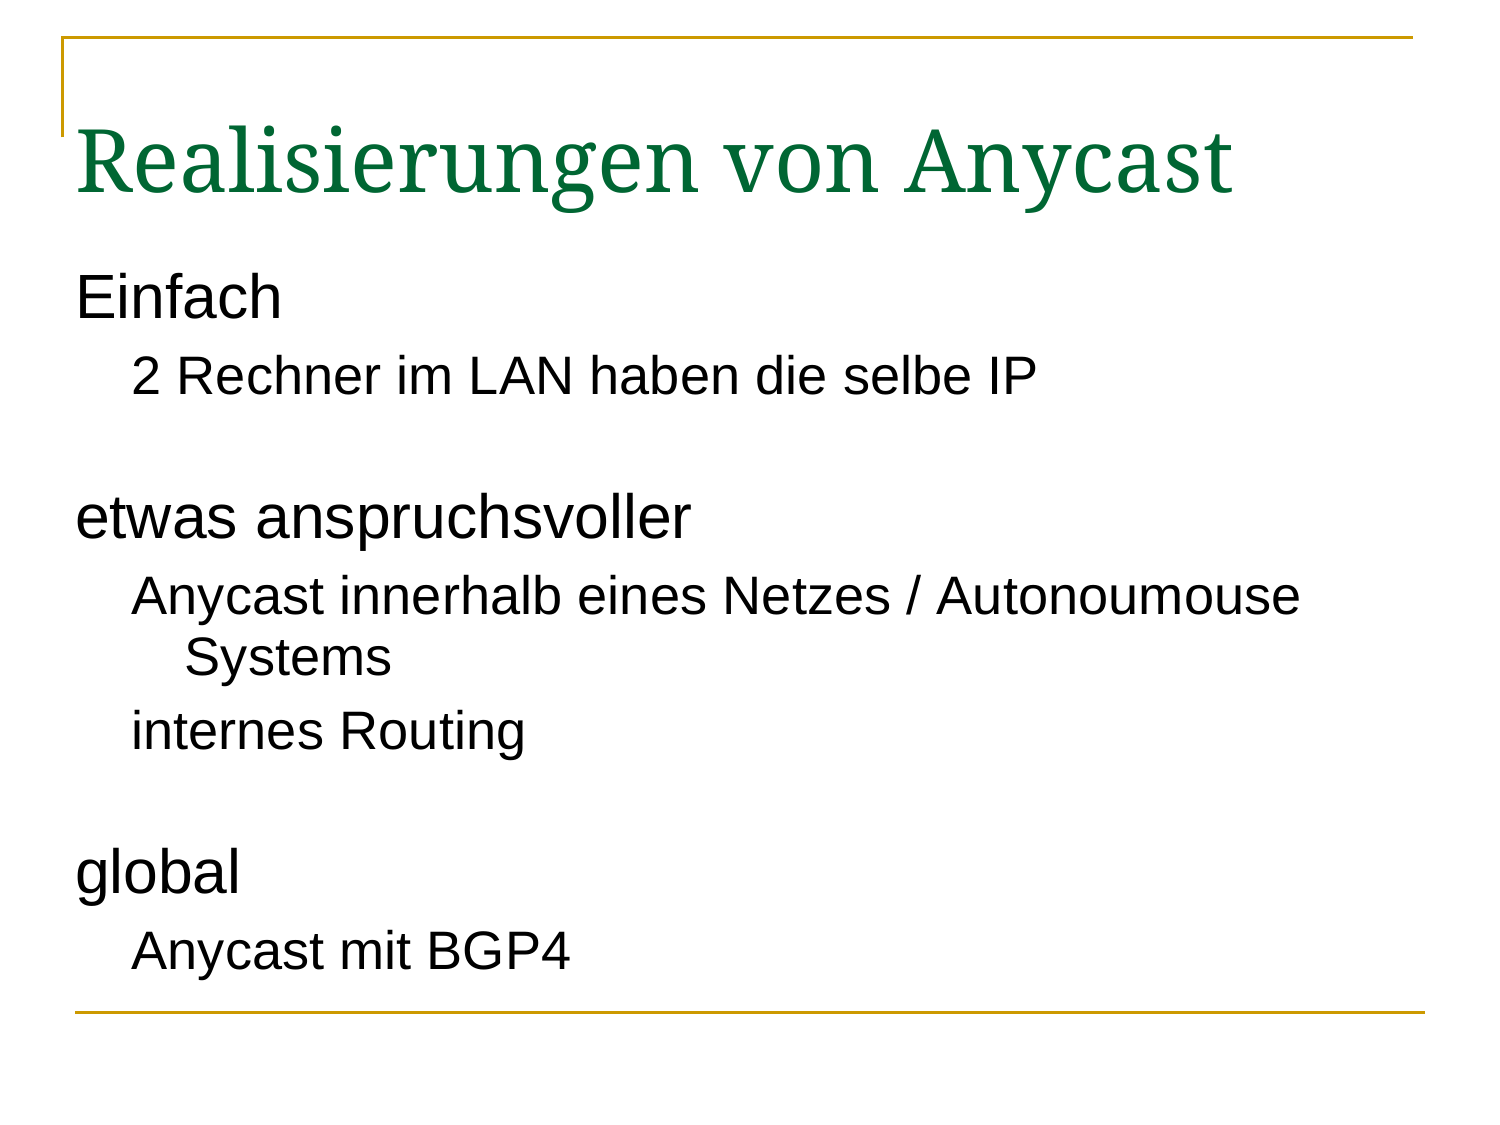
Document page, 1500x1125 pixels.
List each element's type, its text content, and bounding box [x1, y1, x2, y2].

title Realisierungen von Anycast [75, 52, 1426, 262]
list Einfach 2 Rechner im LAN haben die selbe IP etwas anspruchsvoller Anycast innerhalb eines Netzes / Autonoumouse Systems internes Routing global Anycast mit BGP4 [75, 262, 1426, 1008]
